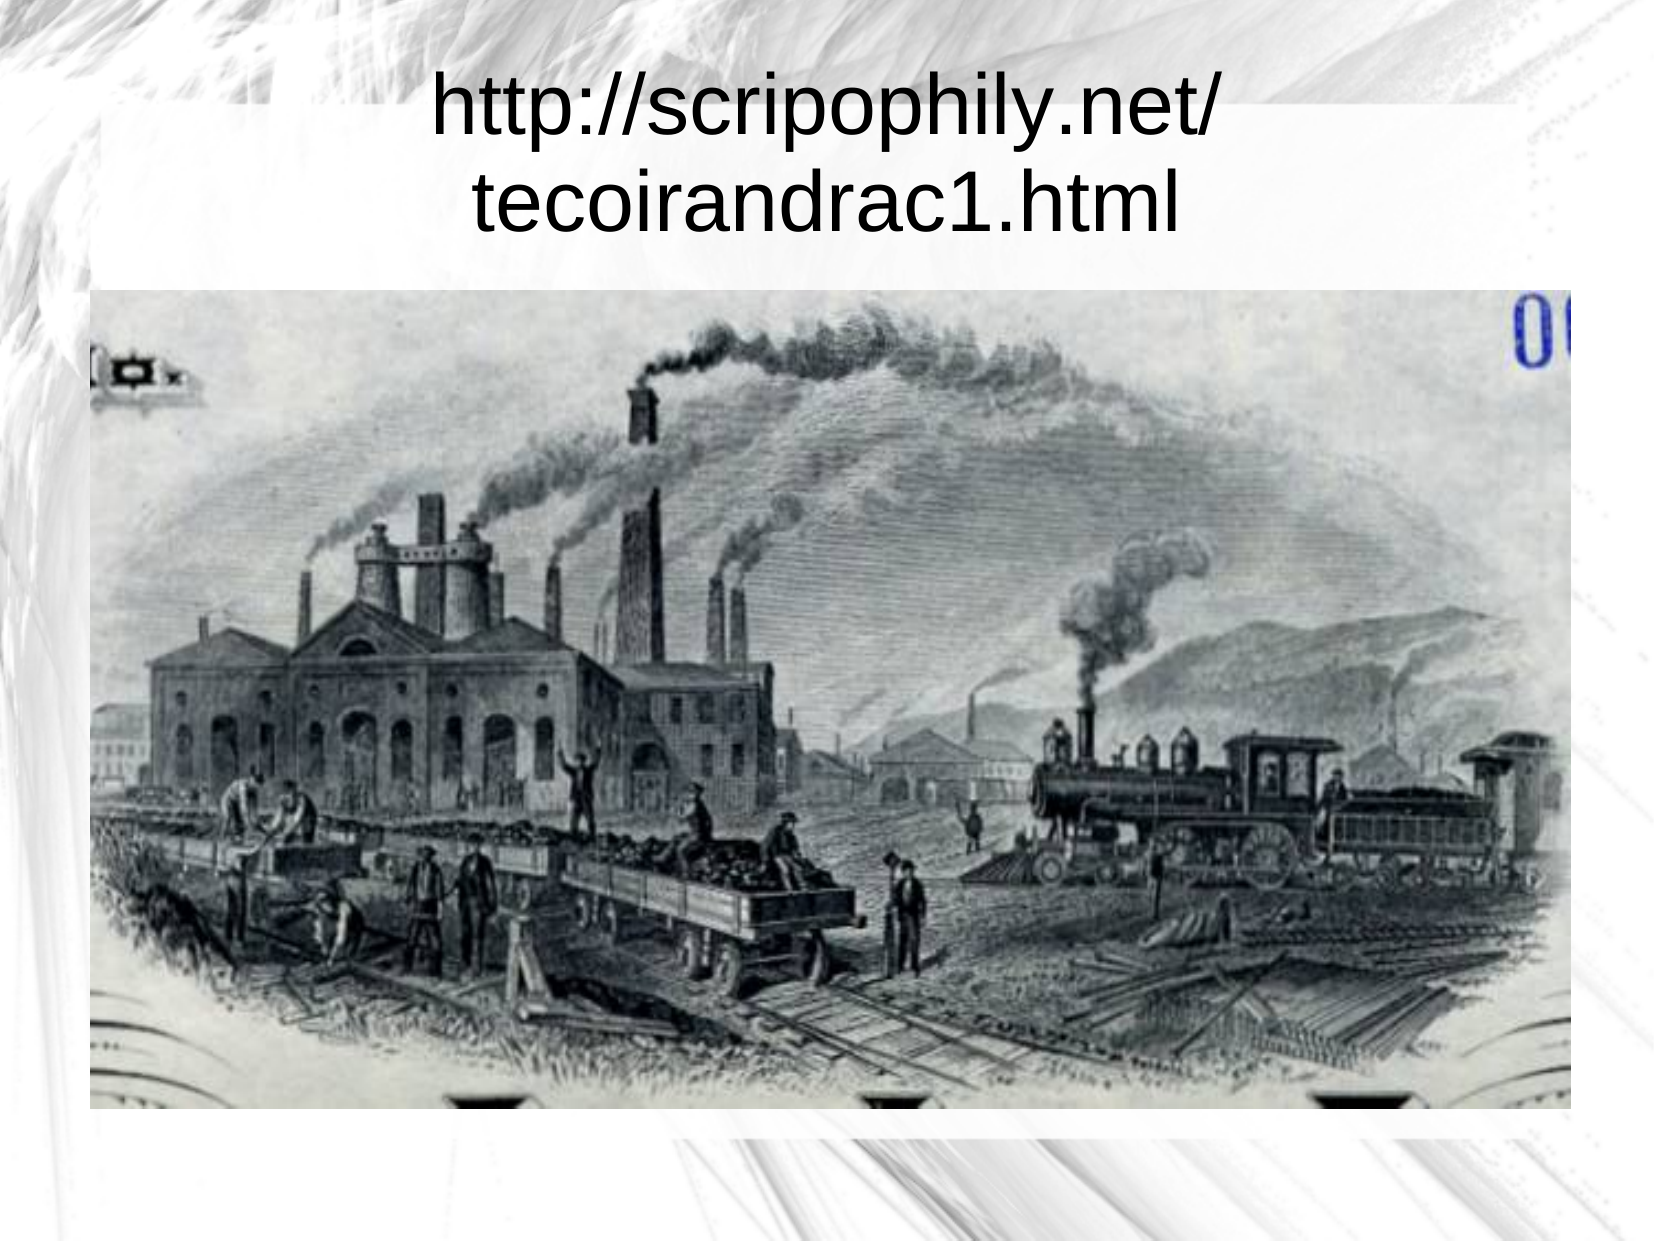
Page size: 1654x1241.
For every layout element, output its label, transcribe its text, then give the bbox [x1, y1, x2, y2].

title http://scripophily.net/tecoirandrac1.html [82, 49, 1571, 257]
picture [0, 0, 1654, 1241]
